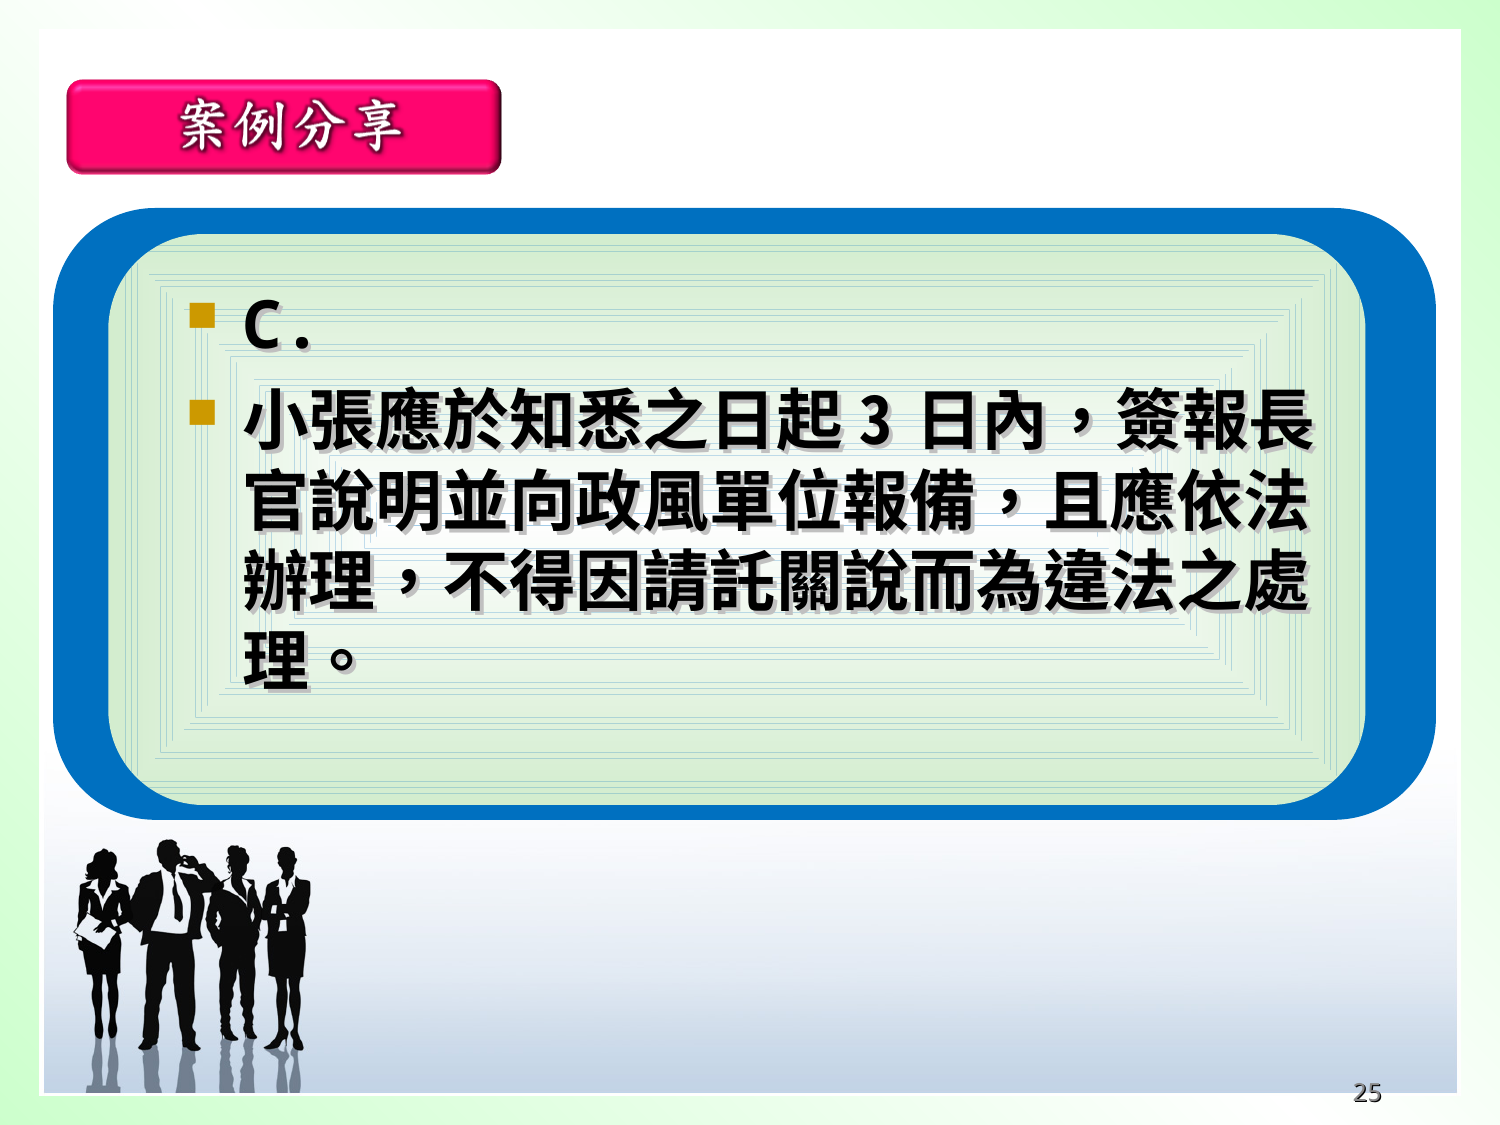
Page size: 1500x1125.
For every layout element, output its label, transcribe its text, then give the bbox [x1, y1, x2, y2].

picture [39, 29, 1461, 1096]
text_box [53, 207, 1436, 820]
list C. 小張應於知悉之日起3日內，簽報長官說明並向政風單位報備，且應依法辦理，不得因請託關說而為違法之處理。 [171, 274, 1334, 766]
text_box <編號> [1078, 1063, 1429, 1124]
